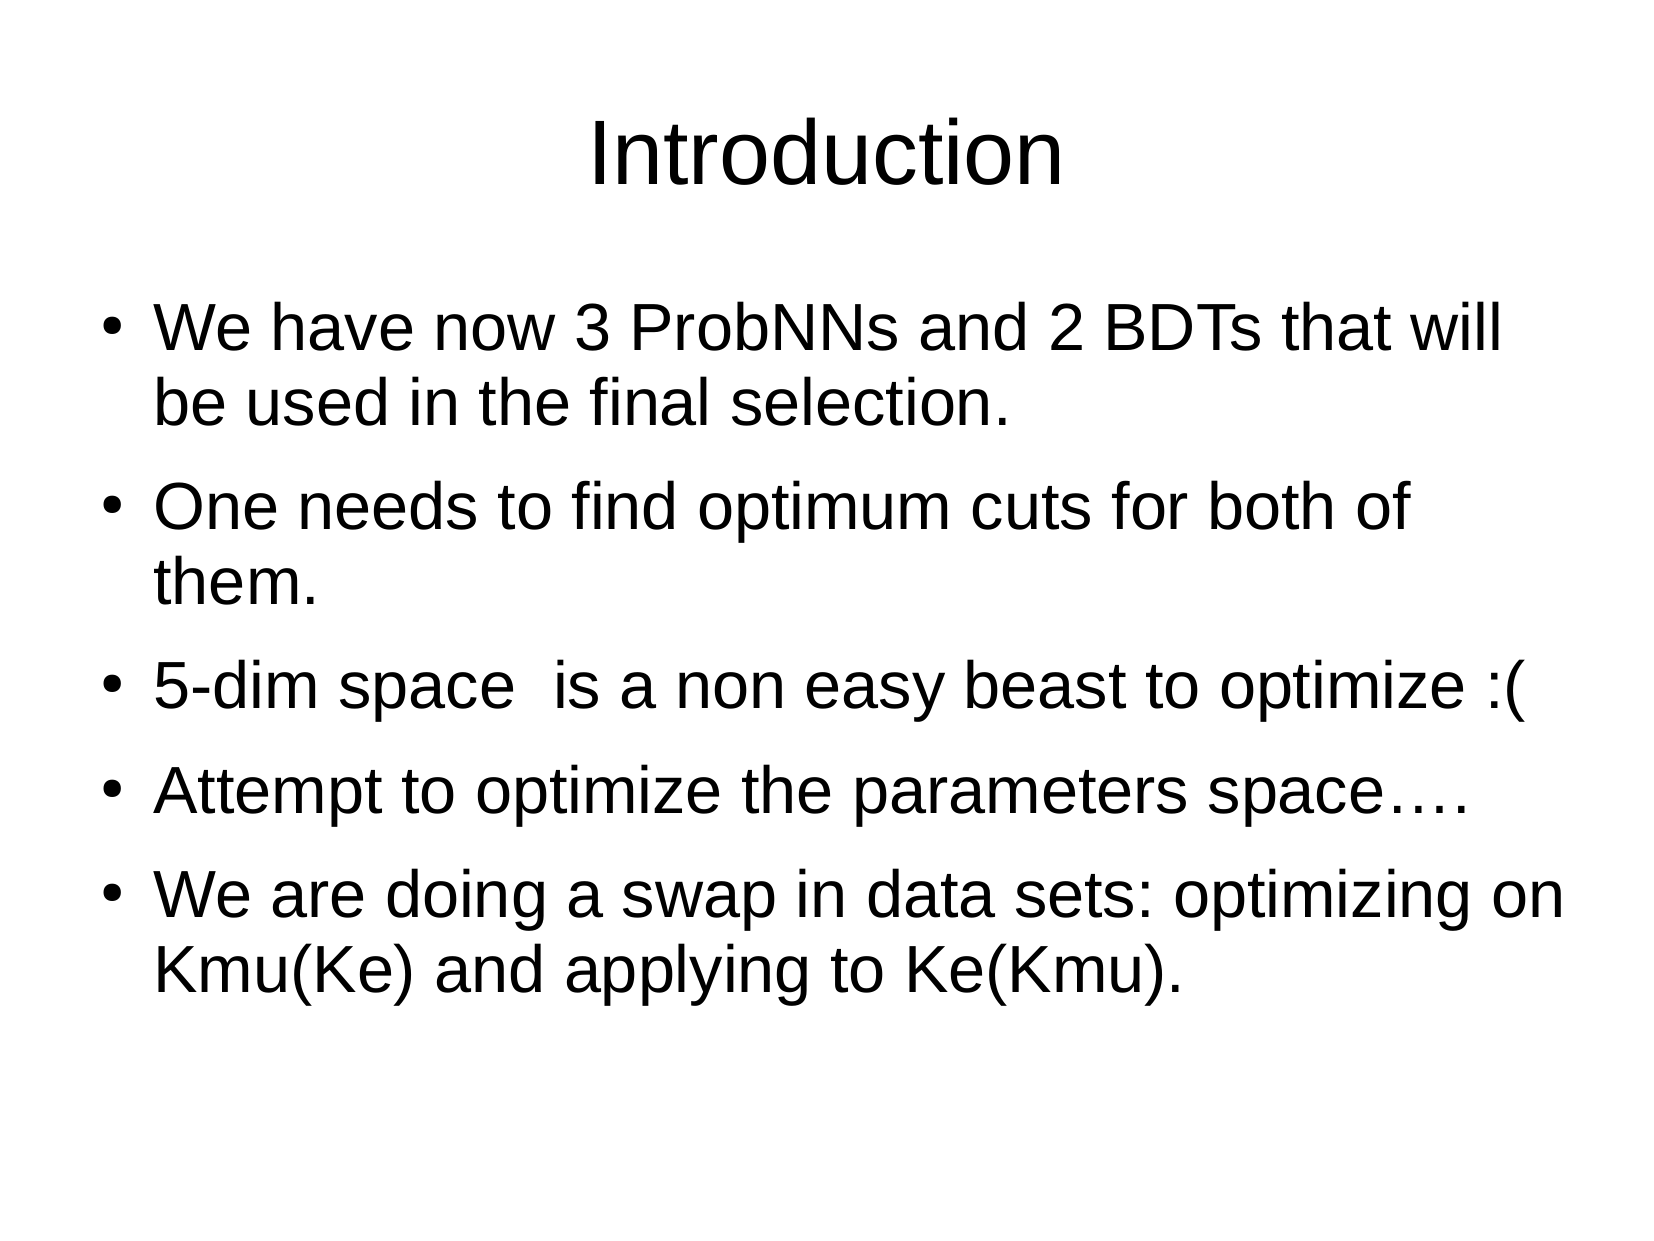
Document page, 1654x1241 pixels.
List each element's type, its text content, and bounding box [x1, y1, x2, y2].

title Introduction [82, 49, 1571, 257]
list We have now 3 ProbNNs and 2 BDTs that will be used in the final selection. One needs to find optimum cuts for both of them. 5-dim space is a non easy beast to optimize :( Attempt to optimize the parameters space…. We are doing a swap in data sets: optimizing on Kmu(Ke) and applying to Ke(Kmu). [82, 290, 1571, 1010]
